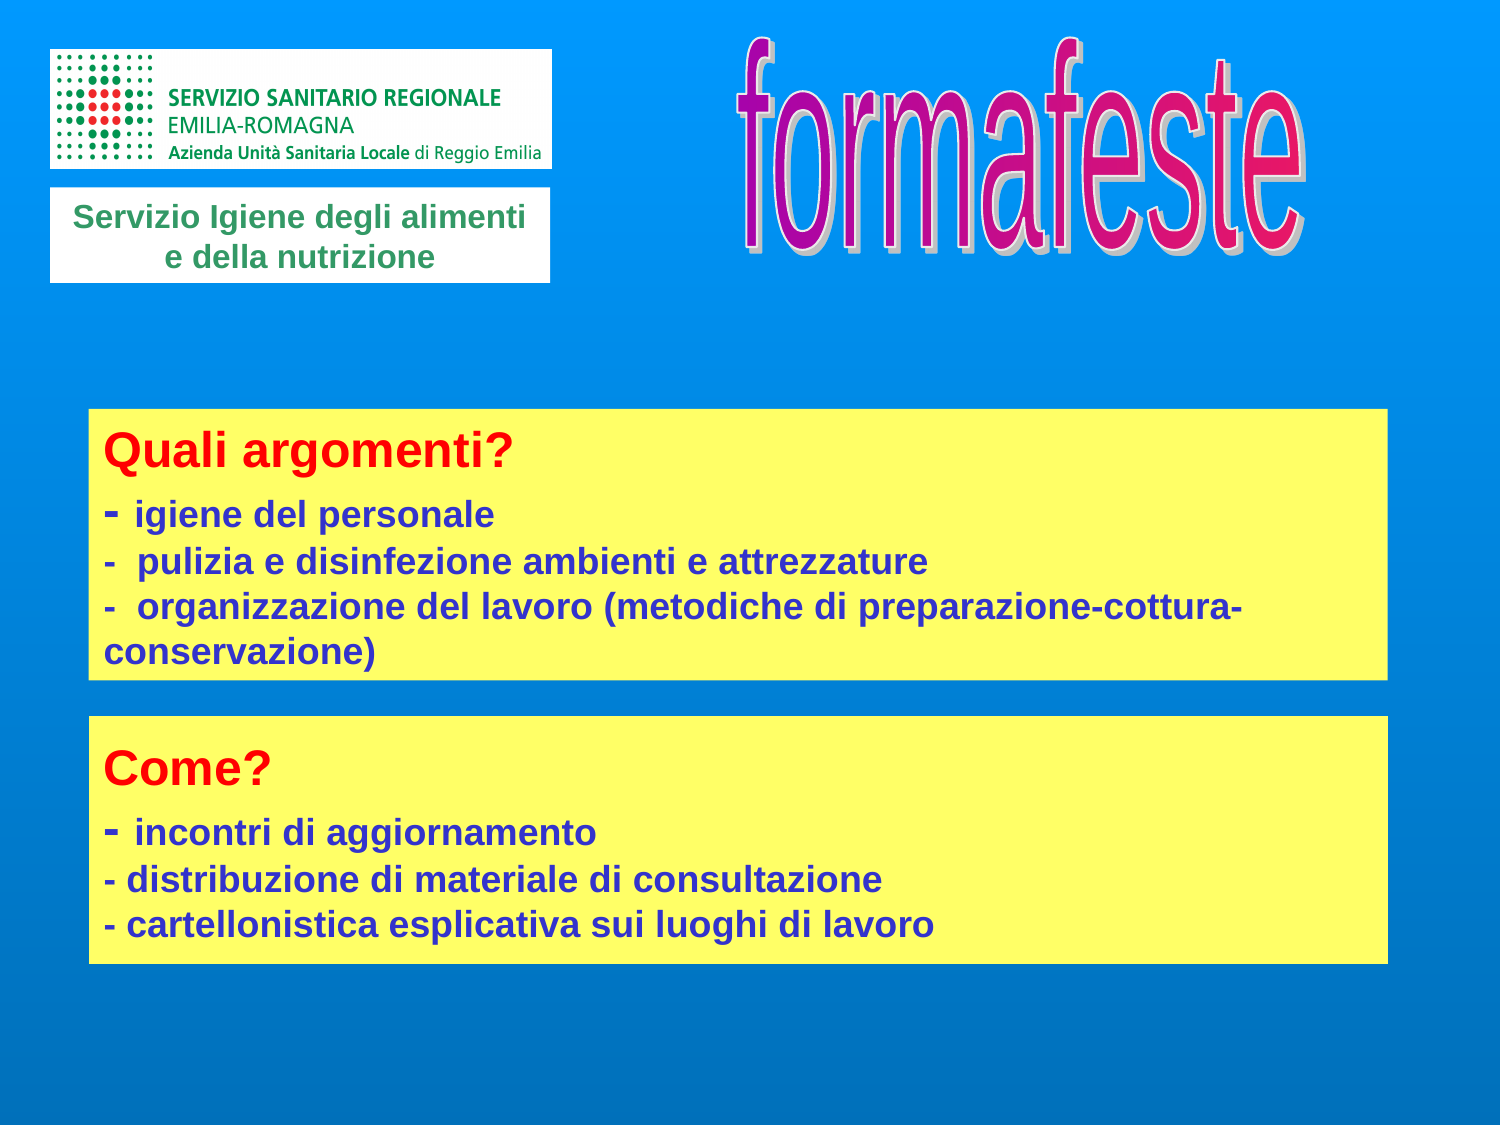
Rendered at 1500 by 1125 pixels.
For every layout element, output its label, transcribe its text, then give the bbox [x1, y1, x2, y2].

text_box Servizio Igiene degli alimenti e della nutrizione [50, 187, 551, 283]
text_box formafeste [884, 91, 969, 247]
text_box formafeste [1243, 91, 1300, 250]
text_box formafeste [1082, 91, 1140, 250]
title Quali argomenti? - igiene del personale - pulizia e disinfezione ambienti e attrezzature - organizzazione del lavoro (metodiche di preparazione-cottura-conservazione) [88, 408, 1388, 681]
text_box formafeste [737, 37, 770, 247]
text_box formafeste [774, 91, 832, 250]
text_box formafeste [844, 91, 875, 247]
text_box formafeste [981, 91, 1044, 250]
text_box Come? - incontri di aggiornamento - distribuzione di materiale di consultazione - cartellonistica esplicativa sui luoghi di lavoro [89, 716, 1388, 964]
picture [50, 50, 552, 169]
text_box formafeste [1206, 59, 1238, 250]
text_box formafeste [1147, 91, 1201, 250]
text_box formafeste [1045, 37, 1078, 247]
